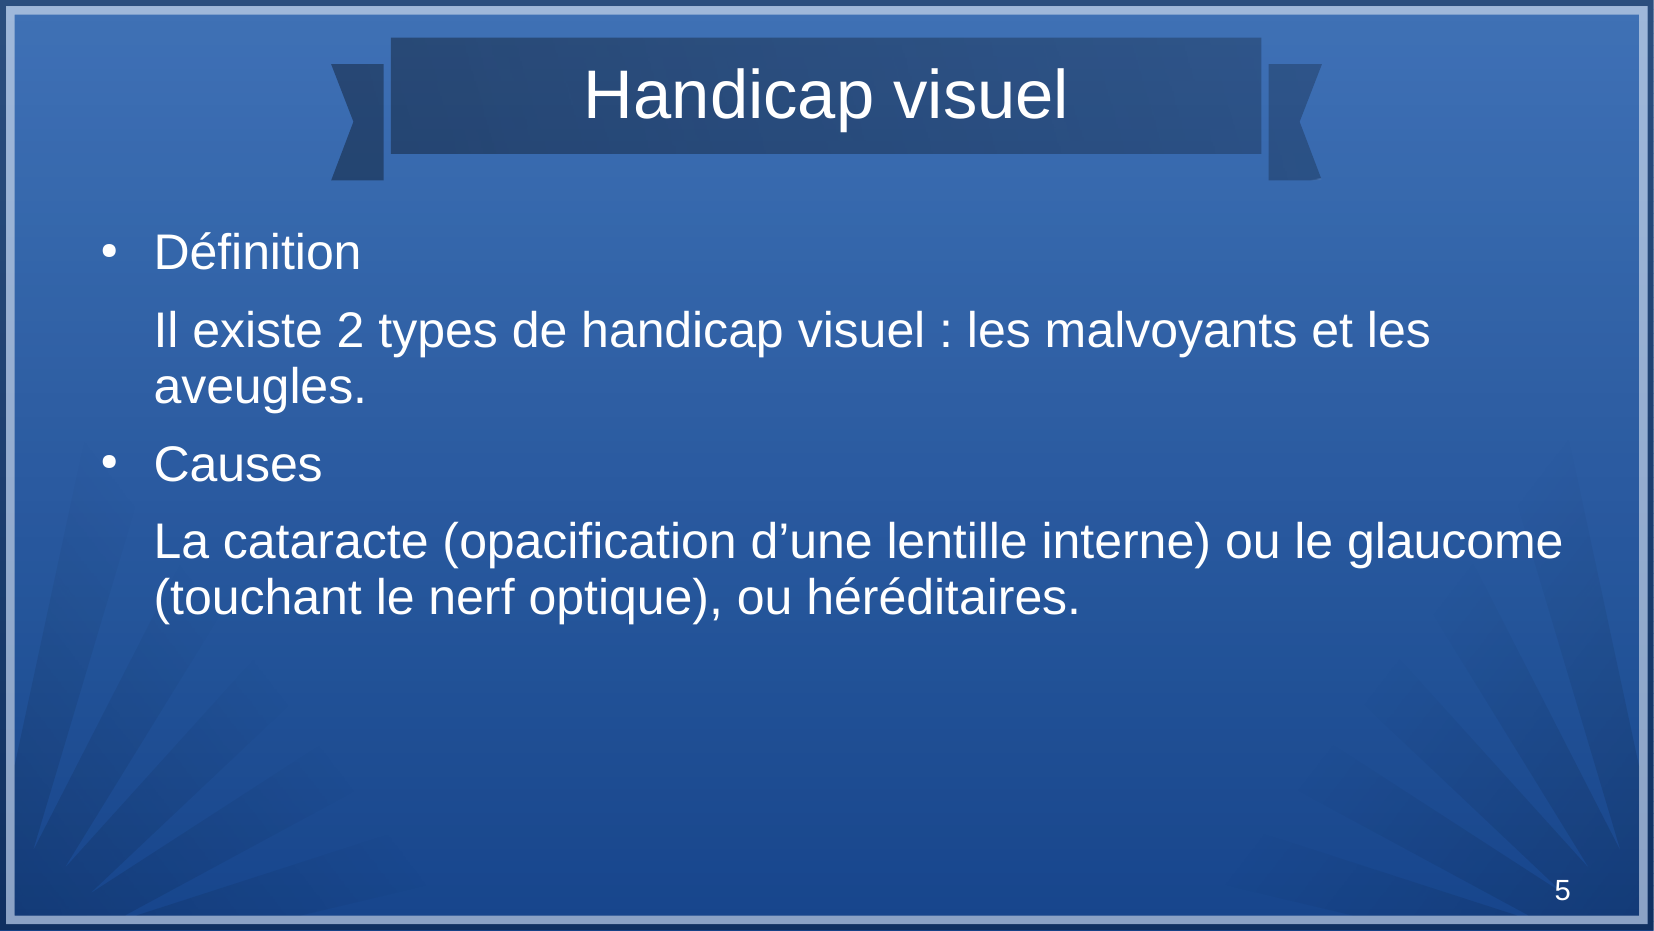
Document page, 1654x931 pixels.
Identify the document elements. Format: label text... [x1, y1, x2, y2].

title Handicap visuel [389, 35, 1264, 154]
list Définition Il existe 2 types de handicap visuel : les malvoyants et les aveugles. Causes La cataracte (opacification d’une lentille interne) ou le glaucome (touchant le nerf optique), ou héréditaires. [82, 224, 1571, 848]
